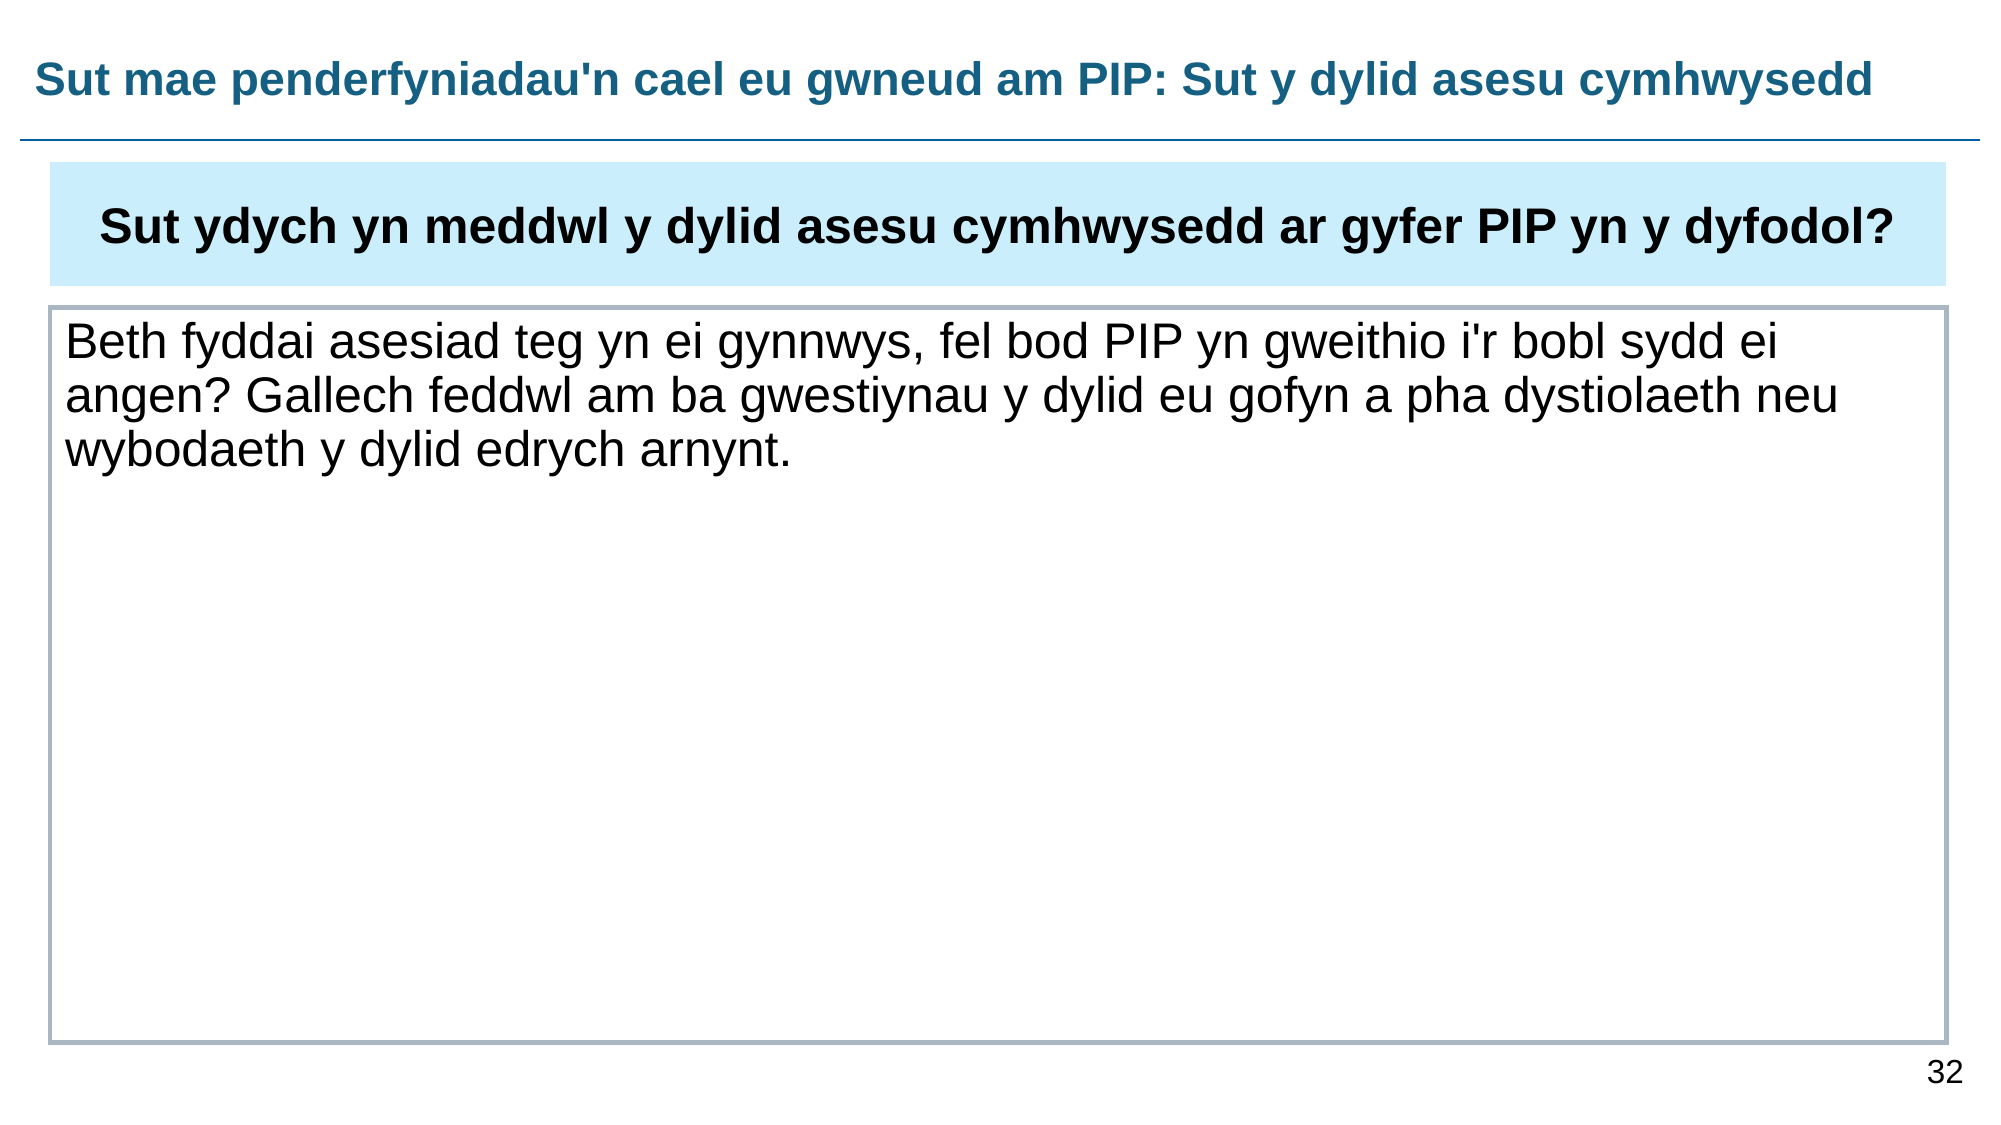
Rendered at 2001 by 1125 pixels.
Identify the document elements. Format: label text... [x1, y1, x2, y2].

text_box Sut ydych yn meddwl y dylid asesu cymhwysedd ar gyfer PIP yn y dyfodol? [50, 162, 1946, 286]
list Beth fyddai asesiad teg yn ei gynnwys, fel bod PIP yn gweithio i'r bobl sydd ei angen? Gallech feddwl am ba gwestiynau y dylid eu gofyn a pha dystiolaeth neu wybodaeth y dylid edrych arnynt. [49, 307, 1947, 1043]
title Sut mae penderfyniadau'n cael eu gwneud am PIP: Sut y dylid asesu cymhwysedd [19, 47, 1981, 141]
text_box 32 [1911, 1042, 1983, 1103]
